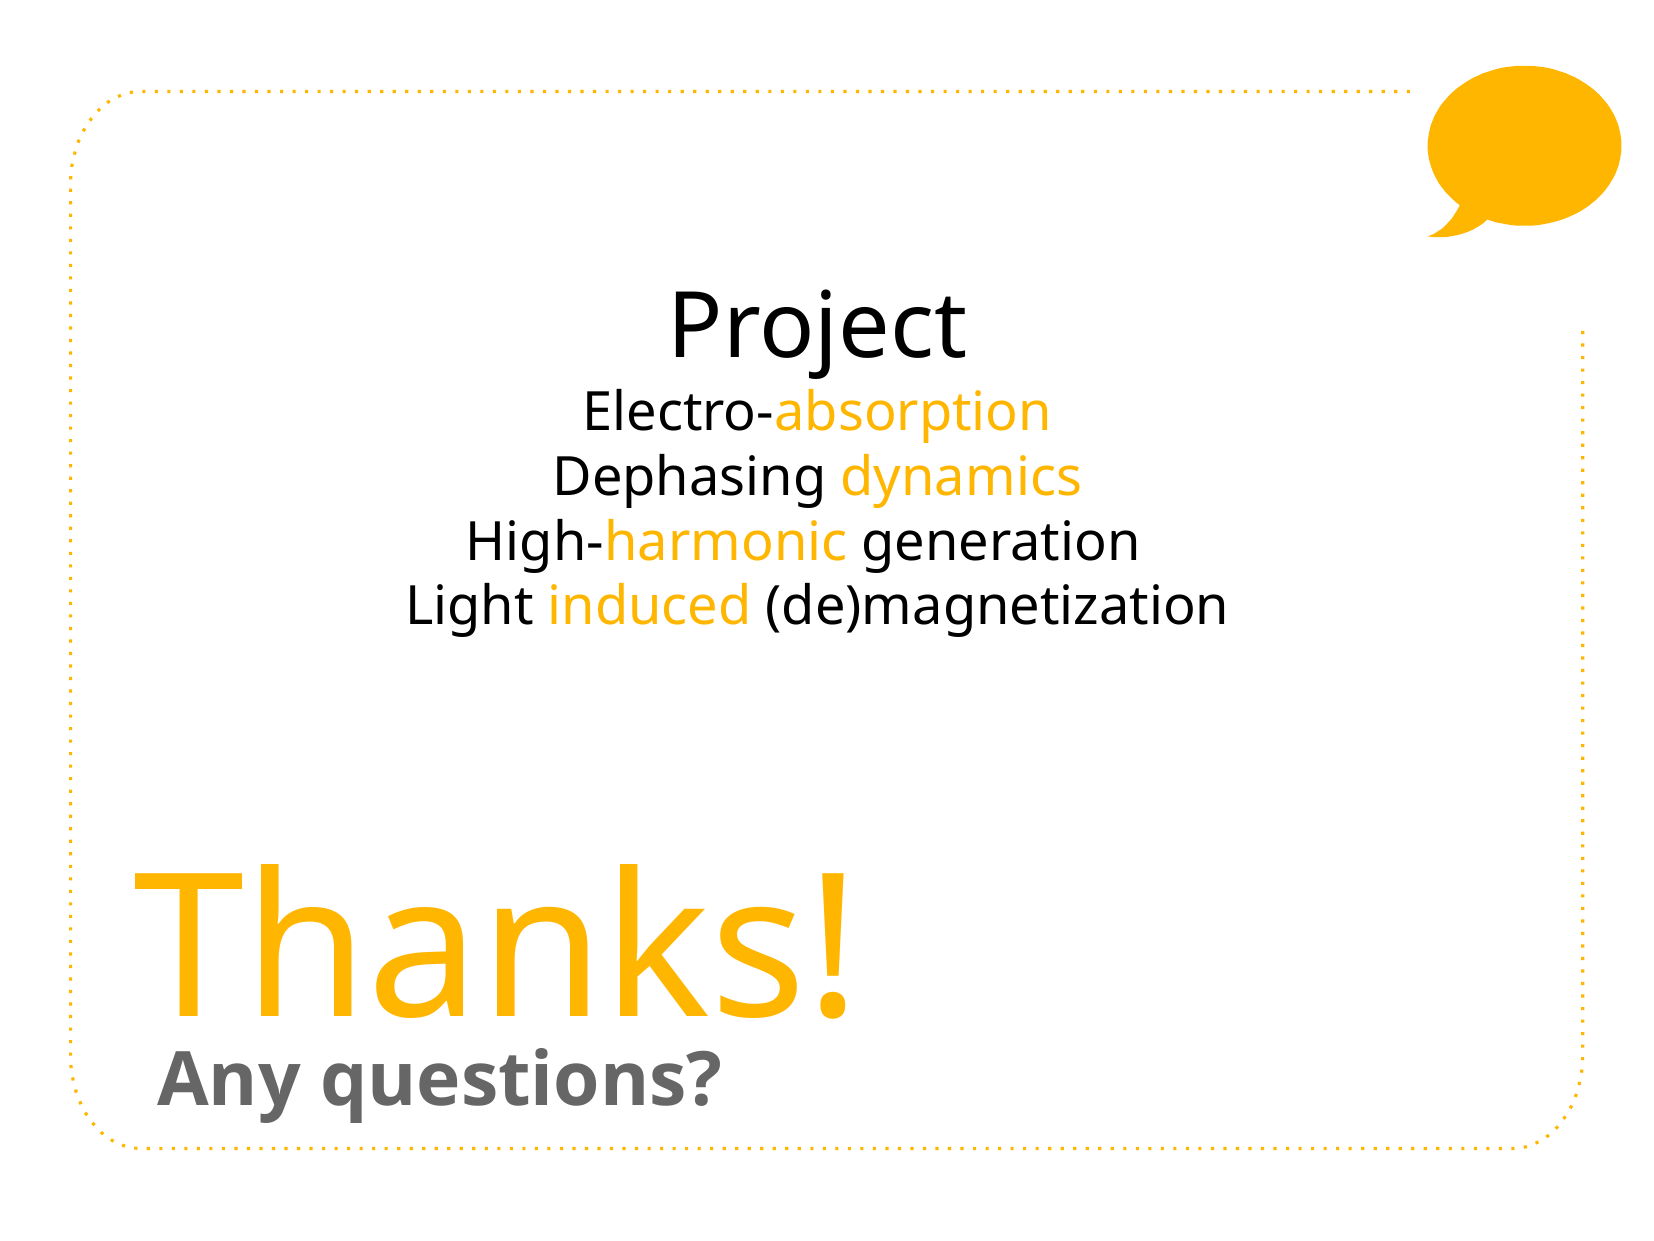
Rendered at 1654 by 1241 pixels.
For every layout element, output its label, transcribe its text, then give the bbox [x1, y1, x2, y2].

text_box Any questions? [142, 1015, 1224, 1132]
text_box [1427, 65, 1622, 238]
title Thanks! [118, 801, 1201, 992]
title Project Electro-absorption Dephasing dynamics High-harmonic generation Light induced (de)magnetization [135, 251, 1501, 458]
